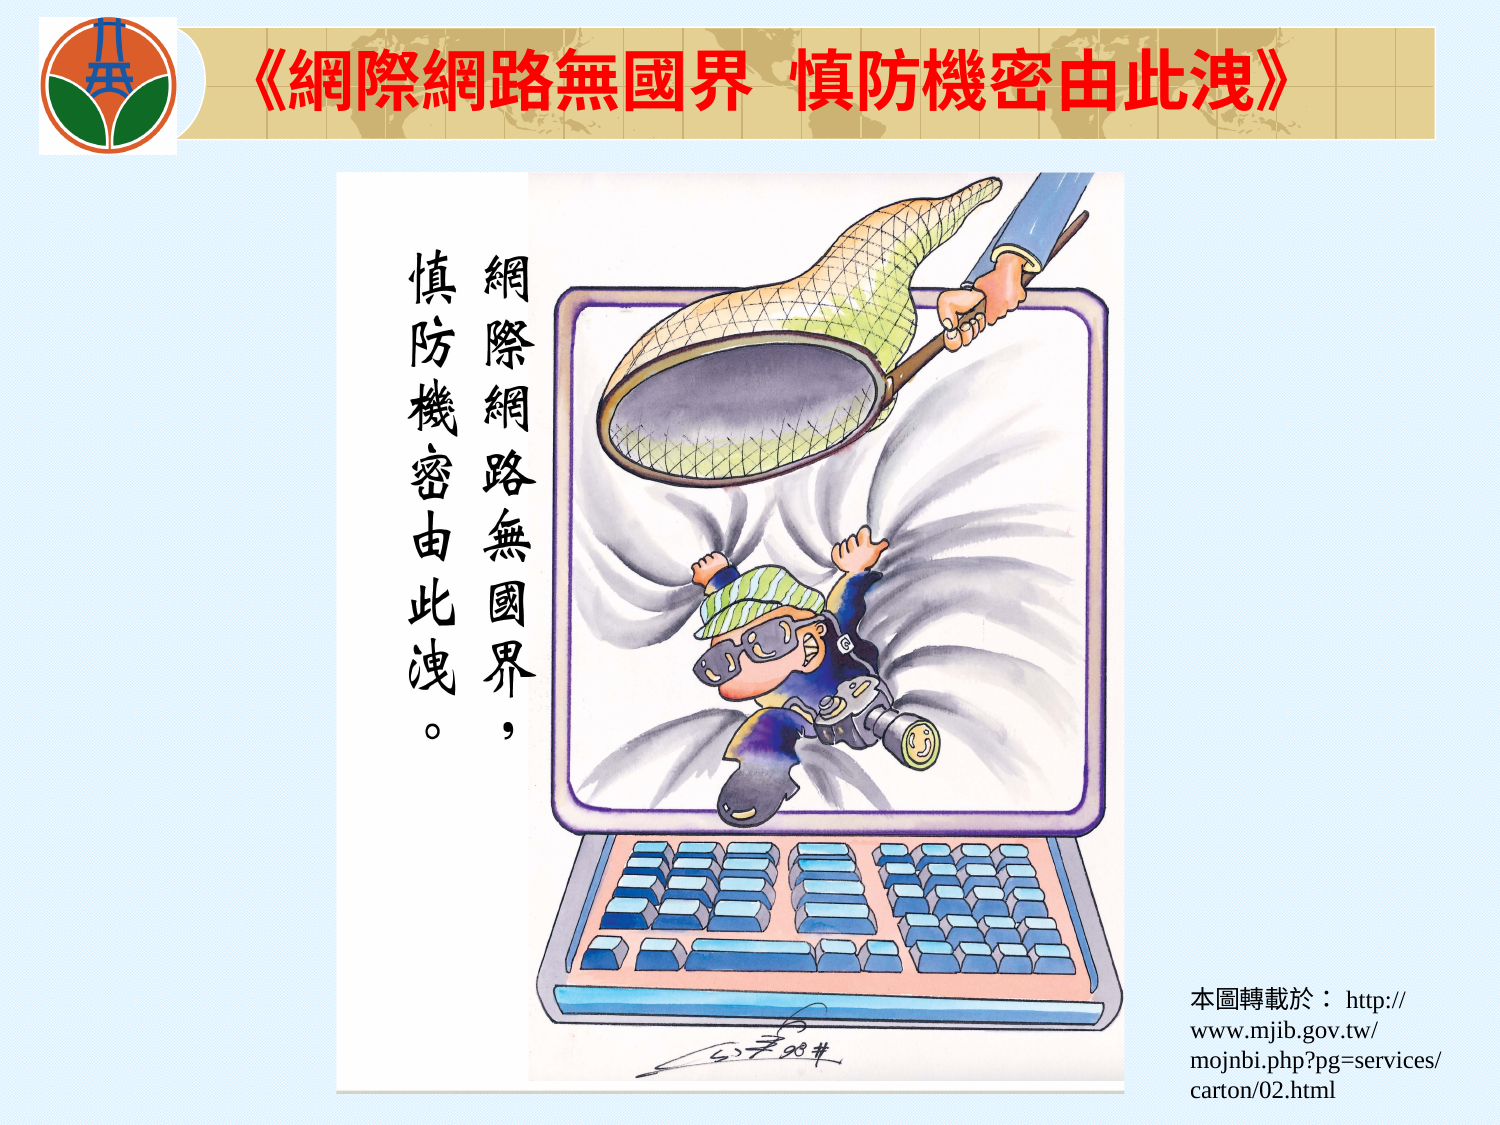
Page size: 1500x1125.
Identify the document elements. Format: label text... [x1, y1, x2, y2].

picture [0, 0, 1500, 1125]
text_box 《網際網路無國界 慎防機密由此洩》 [206, 30, 1447, 127]
text_box 本圖轉載於：http://www.mjib.gov.tw/mojnbi.php?pg=services/carton/02.html [1175, 976, 1483, 1112]
